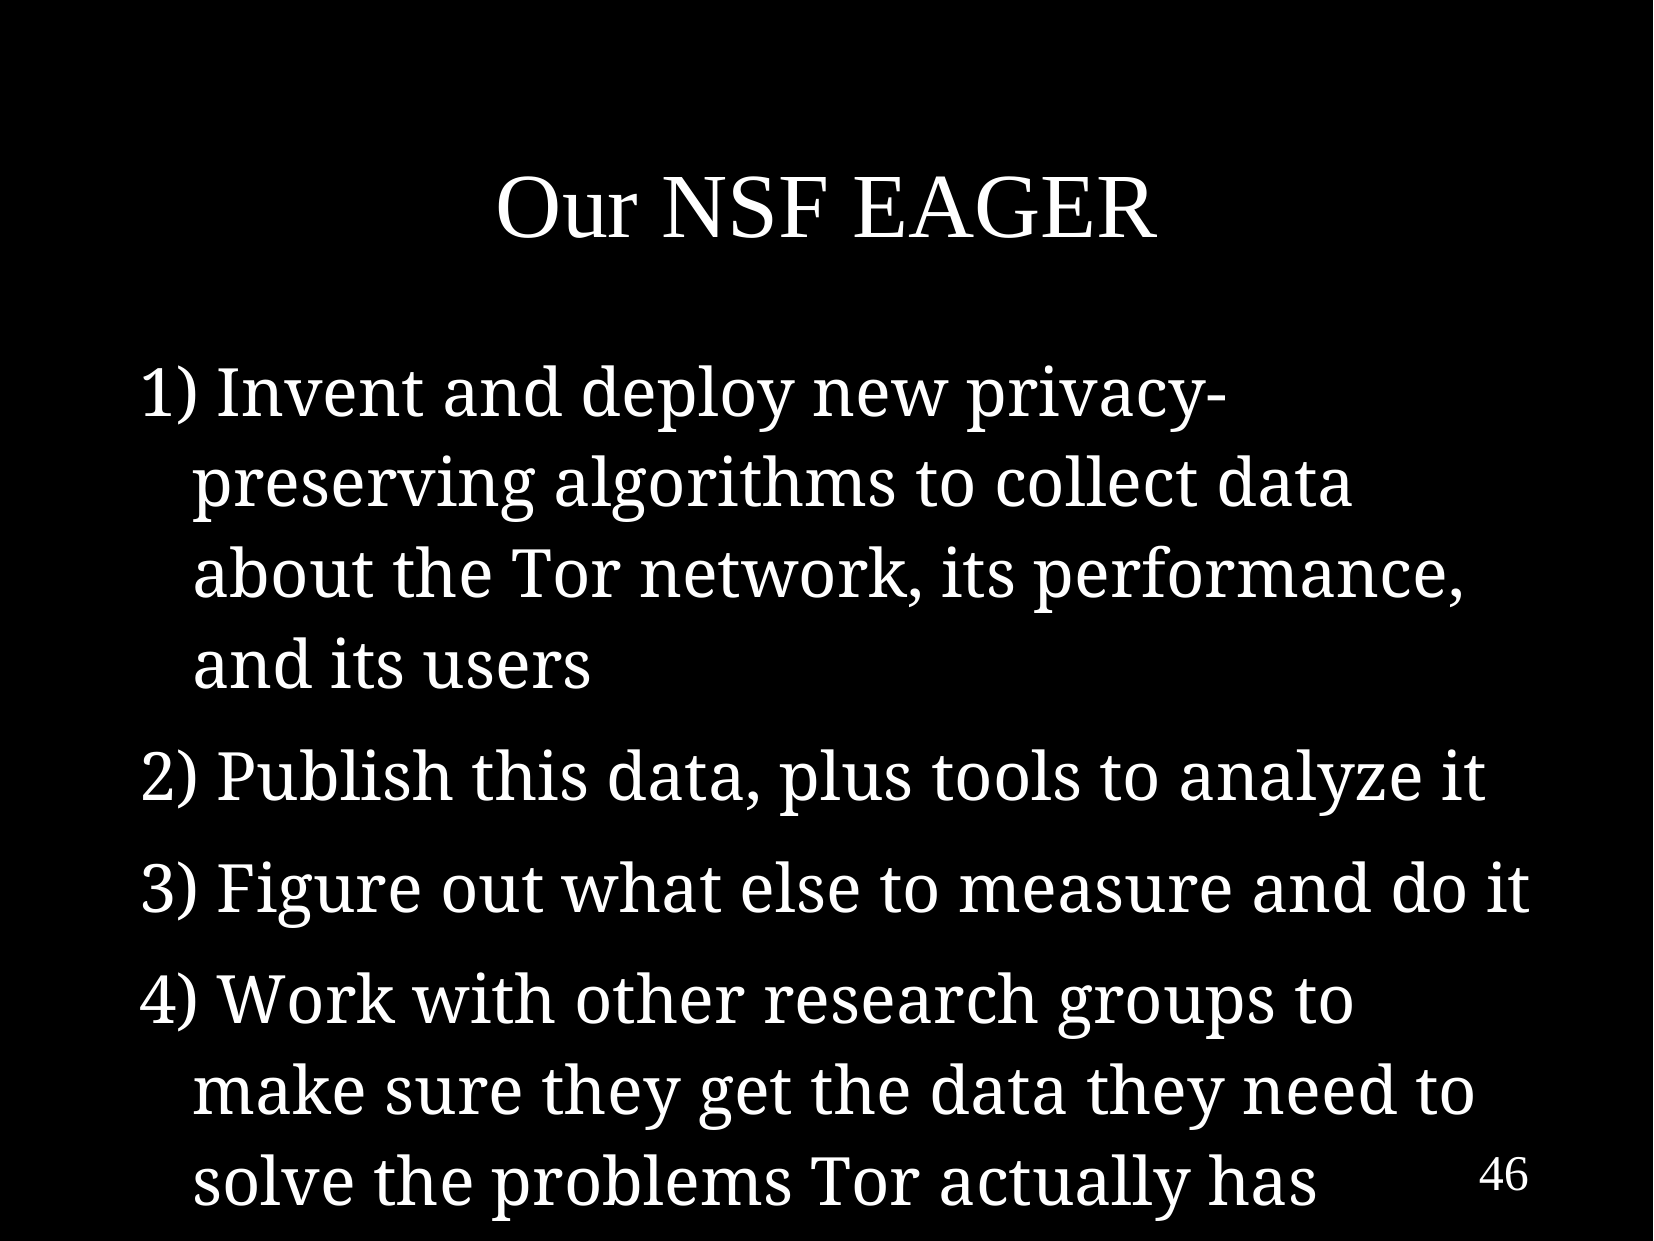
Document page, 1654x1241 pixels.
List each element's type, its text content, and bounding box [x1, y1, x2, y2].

title Our NSF EAGER [121, 102, 1534, 311]
list 1) Invent and deploy new privacy-preserving algorithms to collect data about the Tor network, its performance, and its users 2) Publish this data, plus tools to analyze it 3) Figure out what else to measure and do it 4) Work with other research groups to make sure they get the data they need to solve the problems Tor actually has [121, 344, 1534, 1127]
